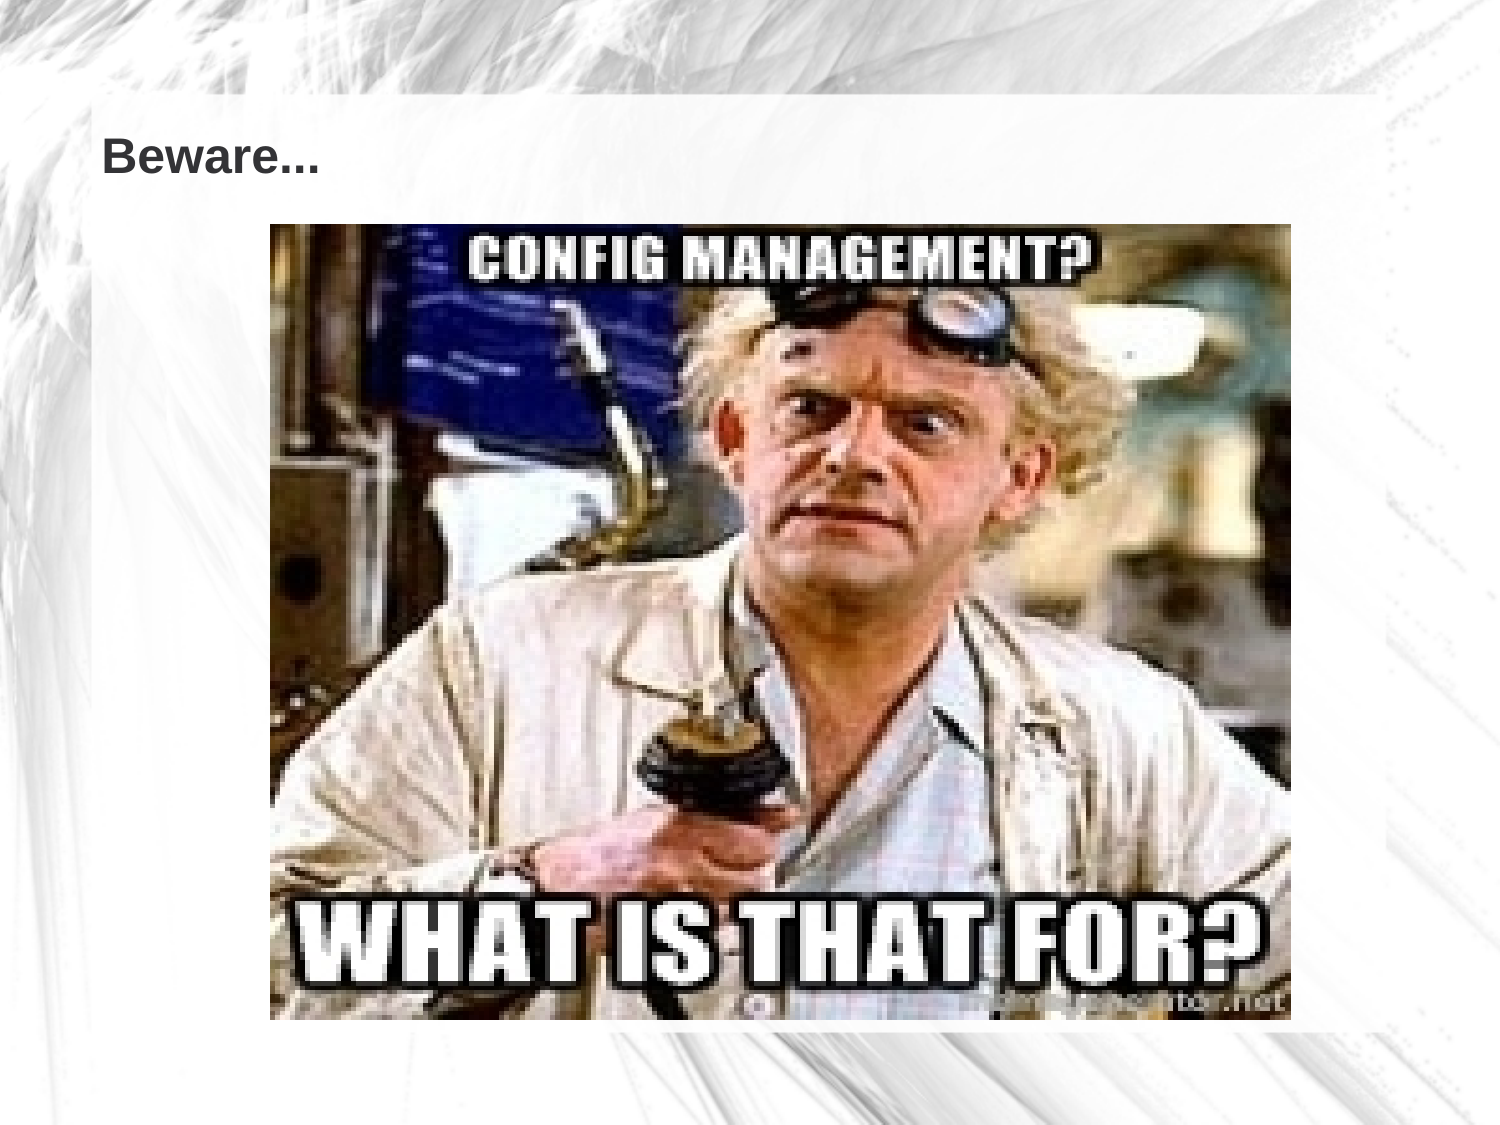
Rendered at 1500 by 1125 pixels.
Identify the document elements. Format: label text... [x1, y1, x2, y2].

title Beware... [61, 108, 1412, 205]
picture [0, 0, 1500, 1125]
